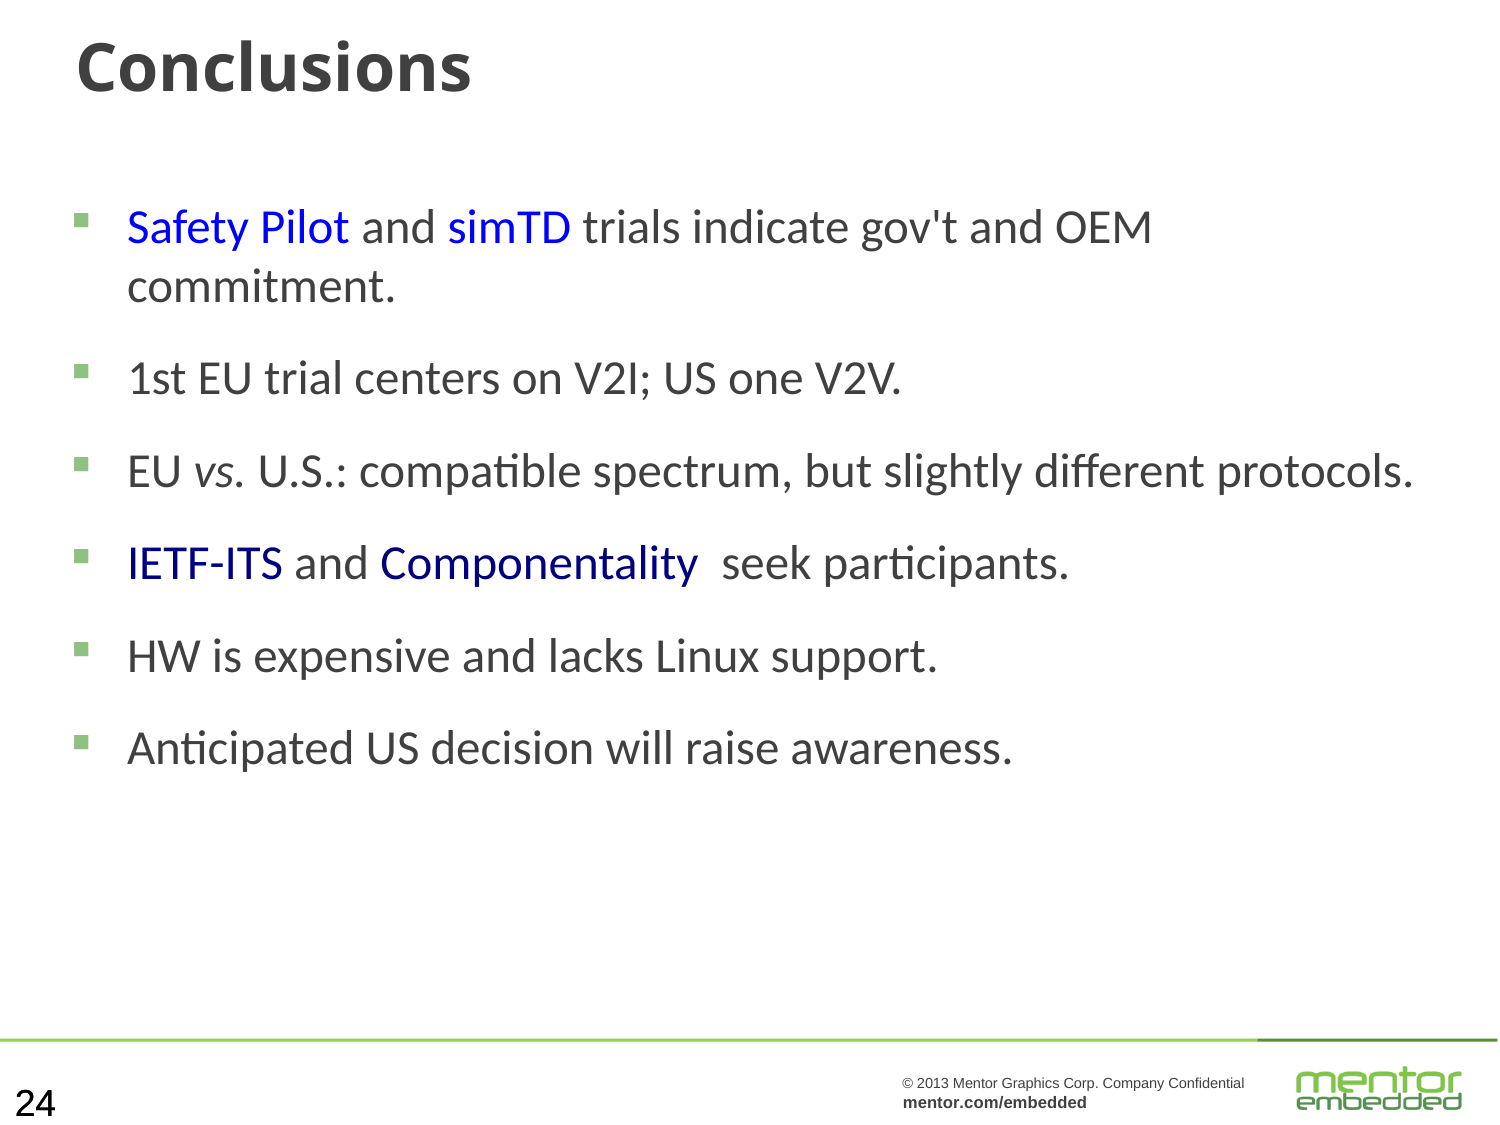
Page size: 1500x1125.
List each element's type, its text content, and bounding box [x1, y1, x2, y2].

picture [1292, 1062, 1464, 1114]
list Safety Pilot and simTD trials indicate gov't and OEM commitment. 1st EU trial centers on V2I; US one V2V. EU vs. U.S.: compatible spectrum, but slightly different protocols. IETF-ITS and Componentality seek participants. HW is expensive and lacks Linux support. Anticipated US decision will raise awareness. [0, 186, 1498, 840]
title Conclusions [0, 0, 1500, 113]
